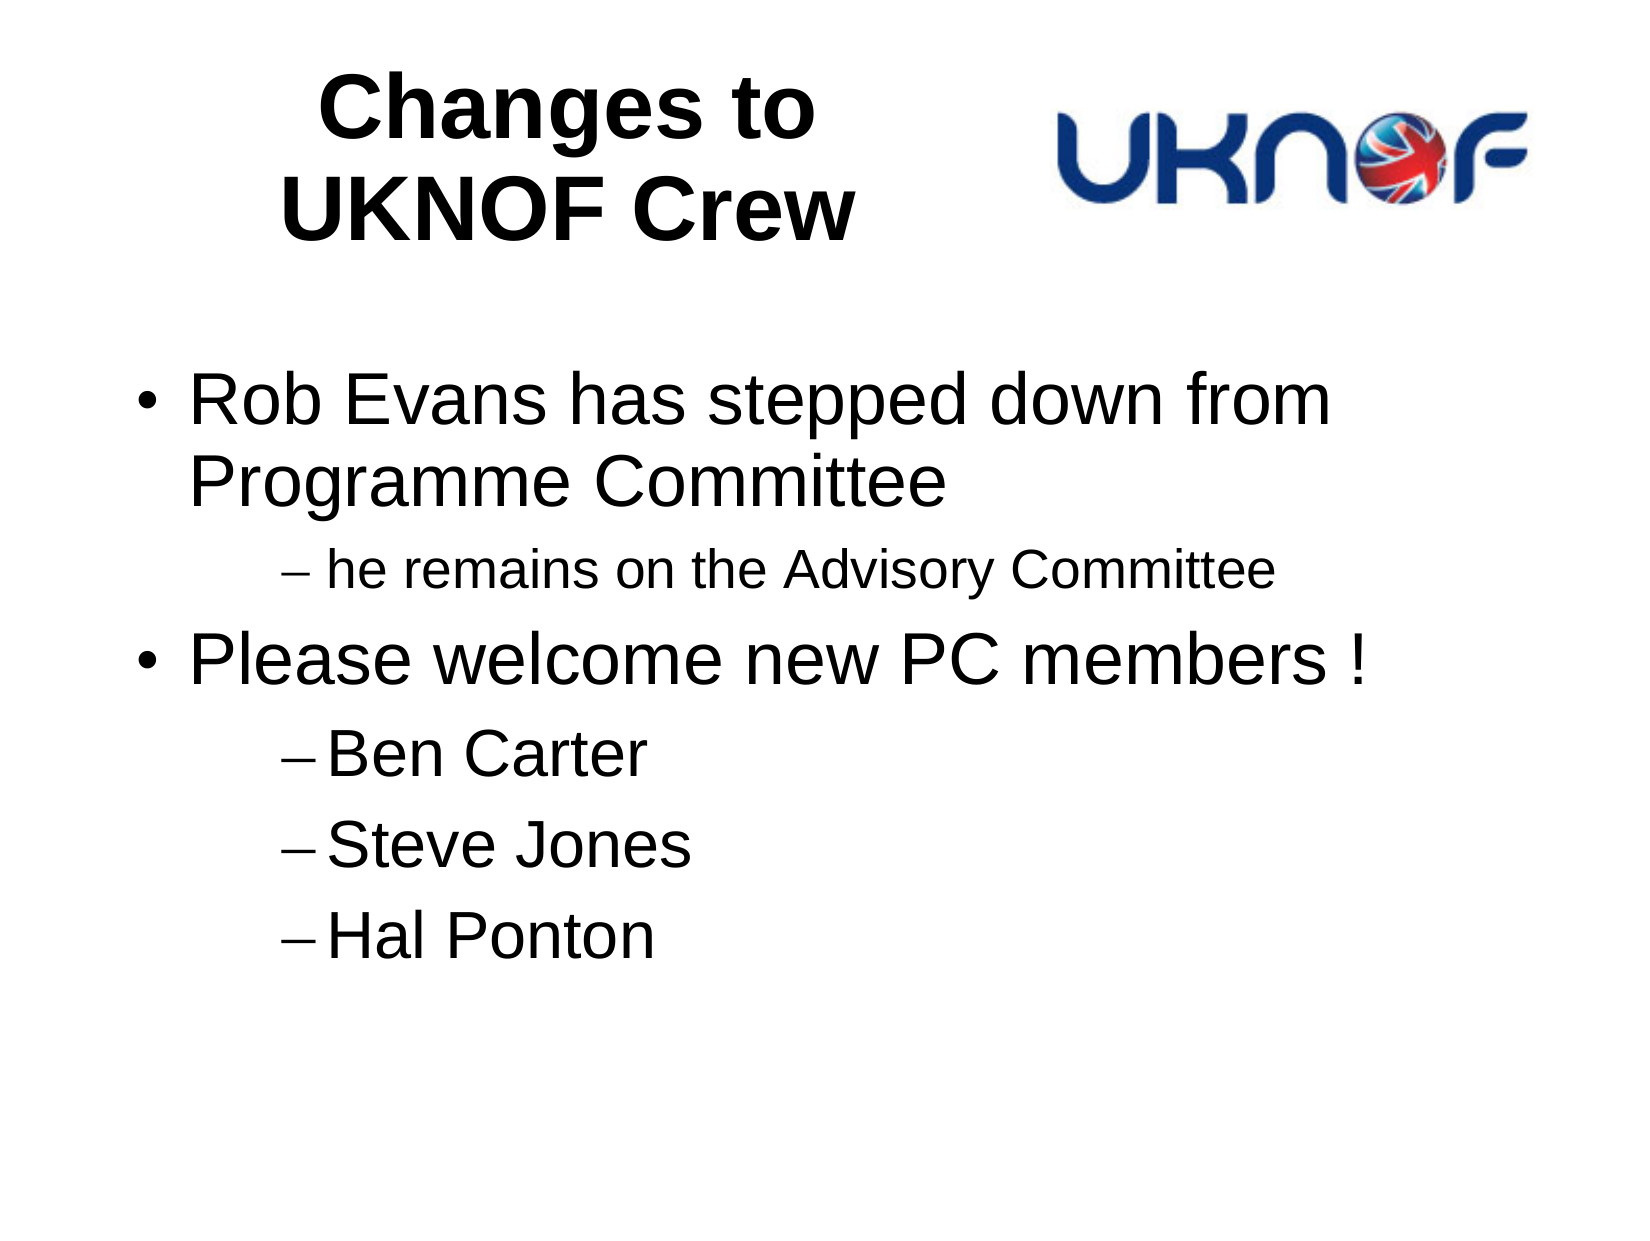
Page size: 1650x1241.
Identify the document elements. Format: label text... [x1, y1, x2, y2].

list Rob Evans has stepped down from Programme Committee he remains on the Advisory Committee Please welcome new PC members ! Ben Carter Steve Jones Hal Ponton [75, 358, 1576, 1078]
picture [1050, 93, 1536, 225]
title Changes to UKNOF Crew [123, 37, 1013, 279]
